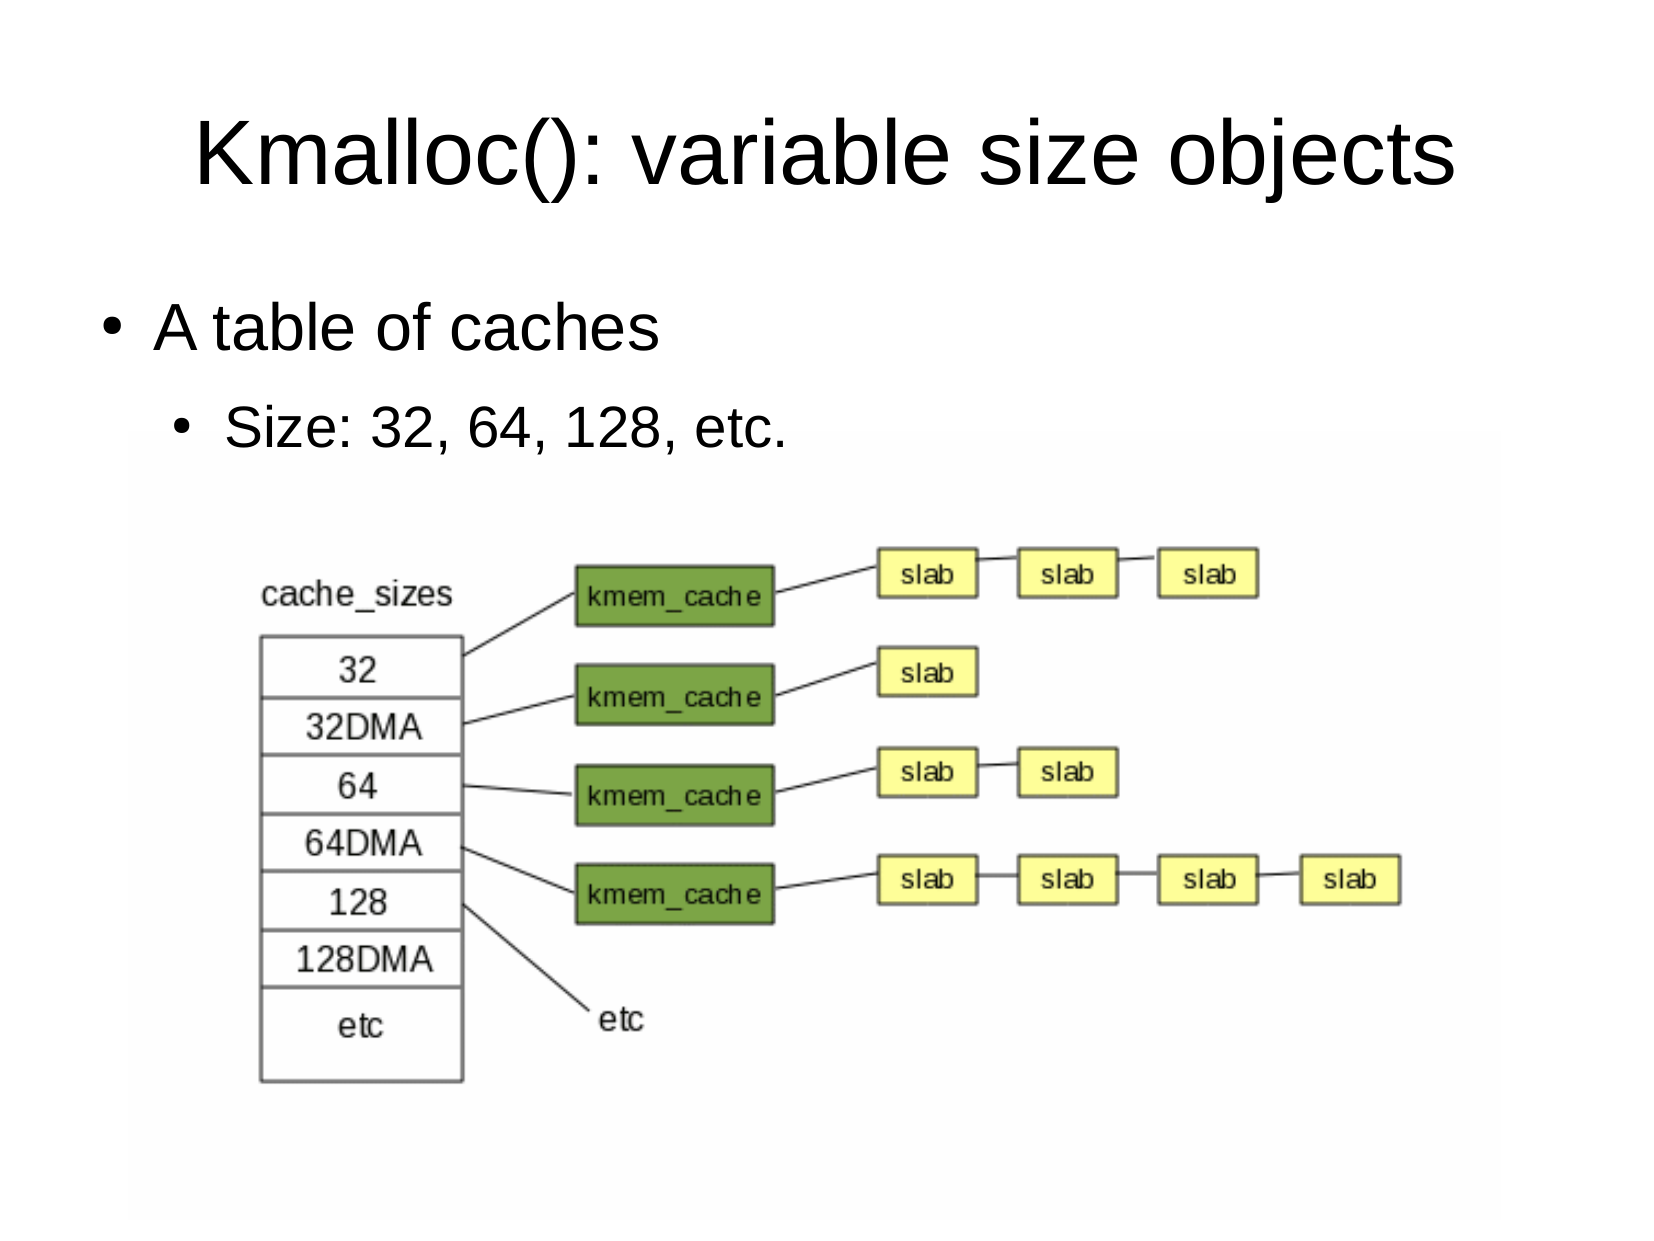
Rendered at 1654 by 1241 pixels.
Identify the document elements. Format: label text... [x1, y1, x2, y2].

list A table of caches Size: 32, 64, 128, etc. [82, 290, 1501, 488]
picture [128, 488, 1501, 1220]
title Kmalloc(): variable size objects [82, 49, 1571, 257]
